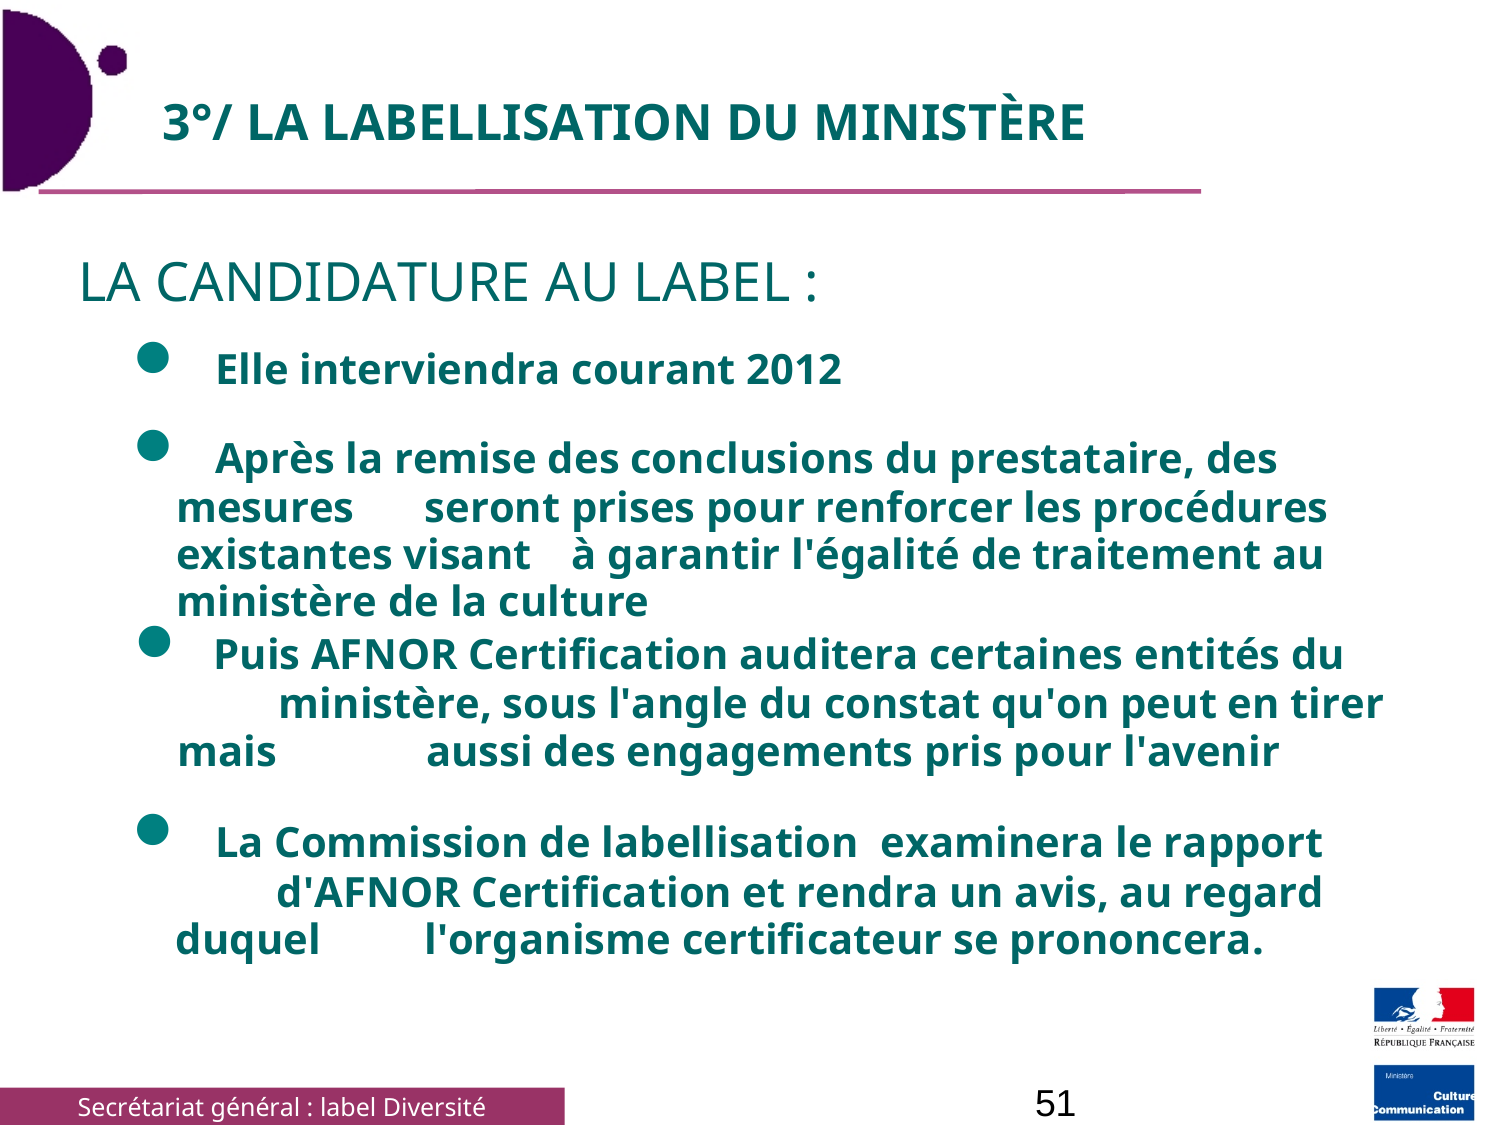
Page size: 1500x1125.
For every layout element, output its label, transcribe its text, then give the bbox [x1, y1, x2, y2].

picture [1370, 979, 1477, 1125]
text_box Après la remise des conclusions du prestataire, des mesures seront prises pour renforcer les procédures existantes visant à garantir l'égalité de traitement au ministère de la culture [118, 413, 1447, 621]
text_box 3°/ LA LABELLISATION DU MINISTÈRE [147, 81, 1418, 160]
text_box <numéro> [1020, 1071, 1370, 1125]
text_box LA CANDIDATURE AU LABEL : [62, 242, 1331, 343]
picture [0, 0, 149, 204]
text_box Elle interviendra courant 2012 [118, 324, 1389, 413]
text_box Puis AFNOR Certification auditera certaines entités du ministère, sous l'angle du constat qu'on peut en tirer mais aussi des engagements pris pour l'avenir [119, 609, 1420, 787]
text_box La Commission de labellisation examinera le rapport d'AFNOR Certification et rendra un avis, au regard duquel l'organisme certificateur se prononcera. [117, 797, 1388, 975]
